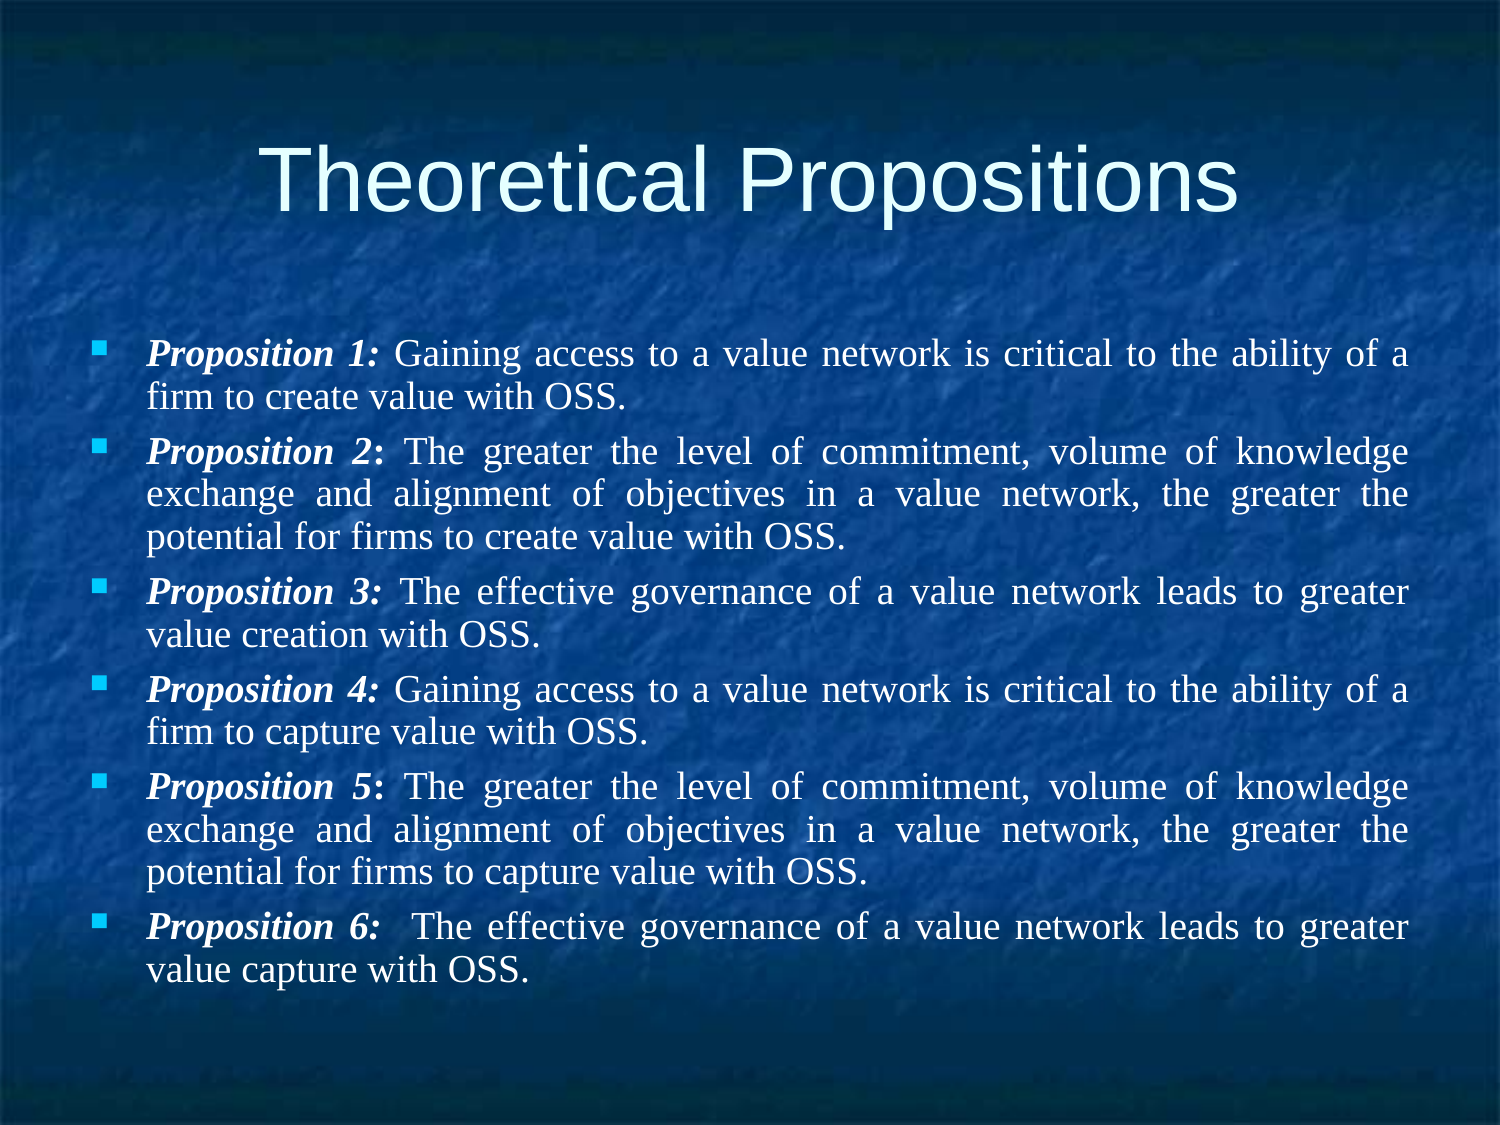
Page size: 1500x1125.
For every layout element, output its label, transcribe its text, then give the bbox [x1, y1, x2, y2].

title Theoretical Propositions [75, 62, 1426, 288]
list Proposition 1: Gaining access to a value network is critical to the ability of a firm to create value with OSS. Proposition 2: The greater the level of commitment, volume of knowledge exchange and alignment of objectives in a value network, the greater the potential for firms to create value with OSS. Proposition 3: The effective governance of a value network leads to greater value creation with OSS. Proposition 4: Gaining access to a value network is critical to the ability of a firm to capture value with OSS. Proposition 5: The greater the level of commitment, volume of knowledge exchange and alignment of objectives in a value network, the greater the potential for firms to capture value with OSS. Proposition 6: The effective governance of a value network leads to greater value capture with OSS. [75, 324, 1426, 1000]
picture [0, 0, 1500, 1125]
